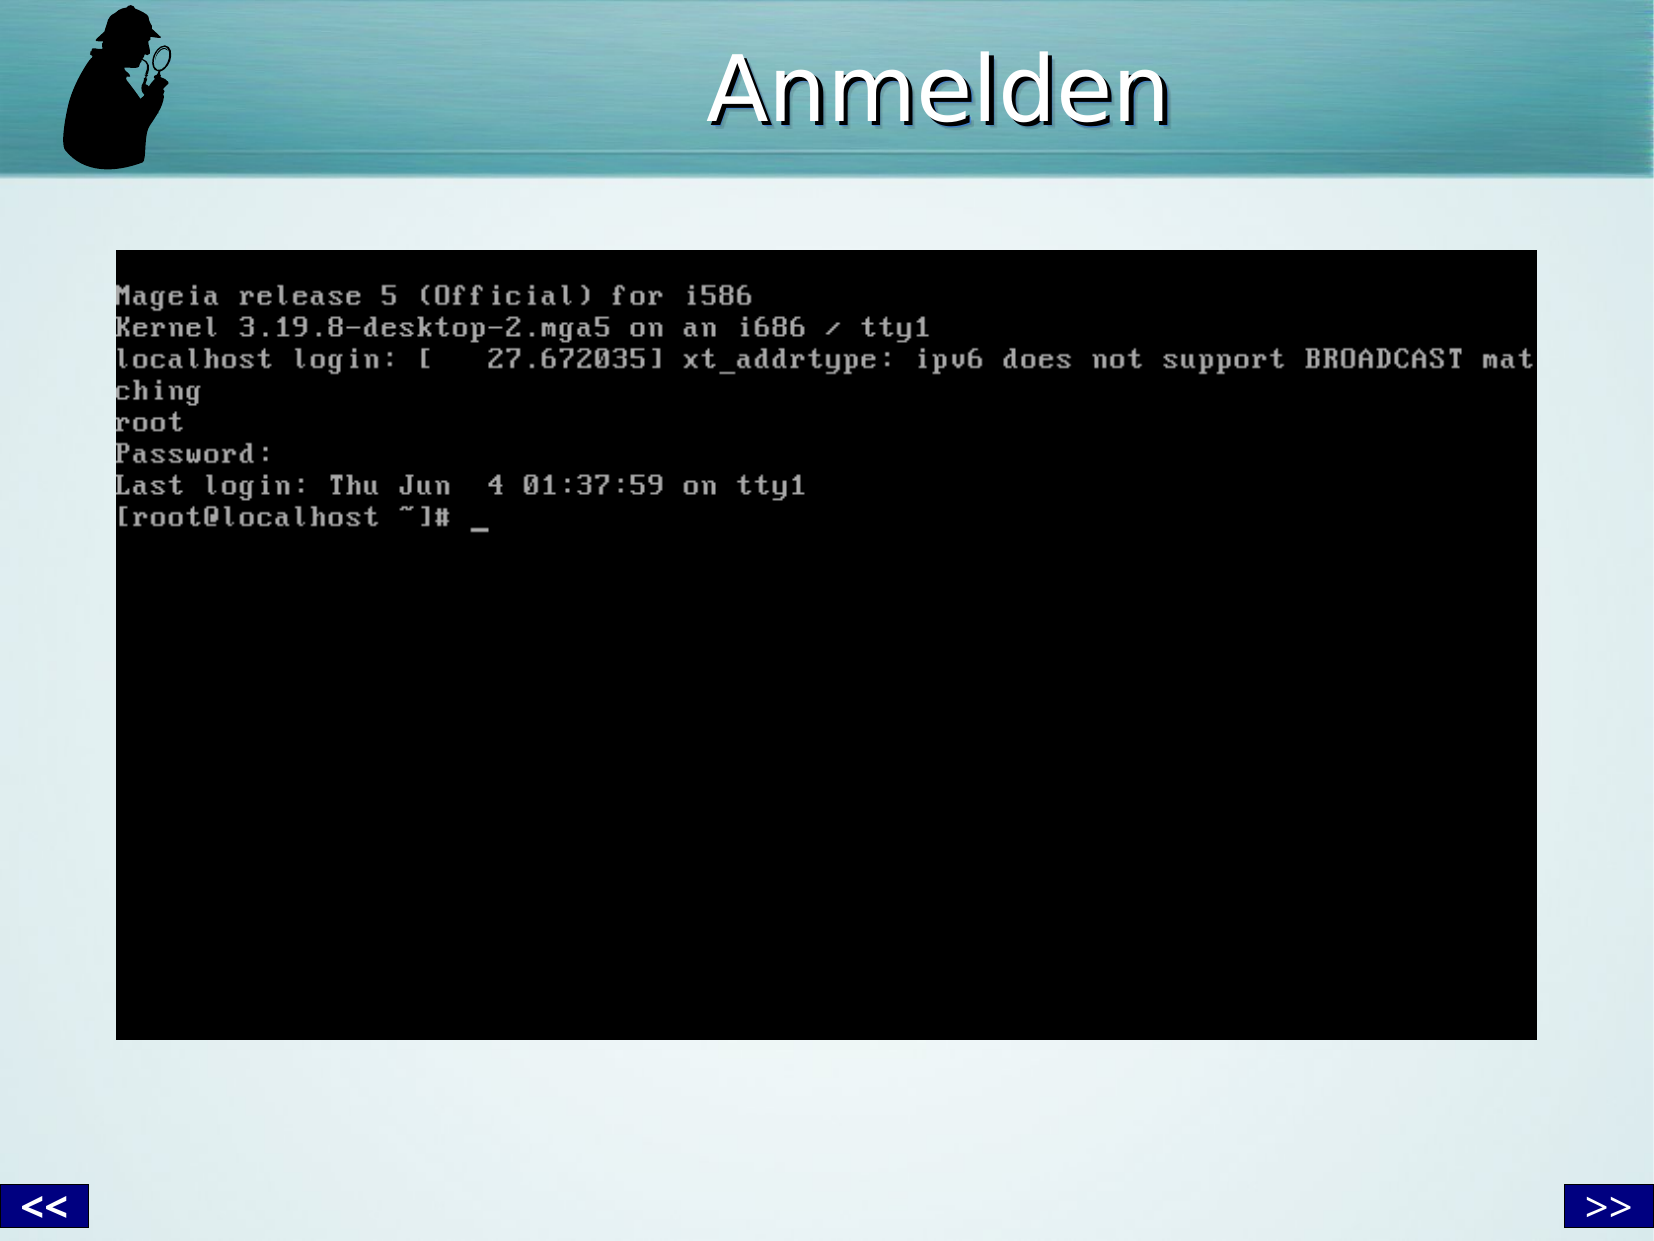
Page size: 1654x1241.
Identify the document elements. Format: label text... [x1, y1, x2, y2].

picture [0, 0, 1654, 1241]
title Anmelden [224, 2, 1654, 178]
